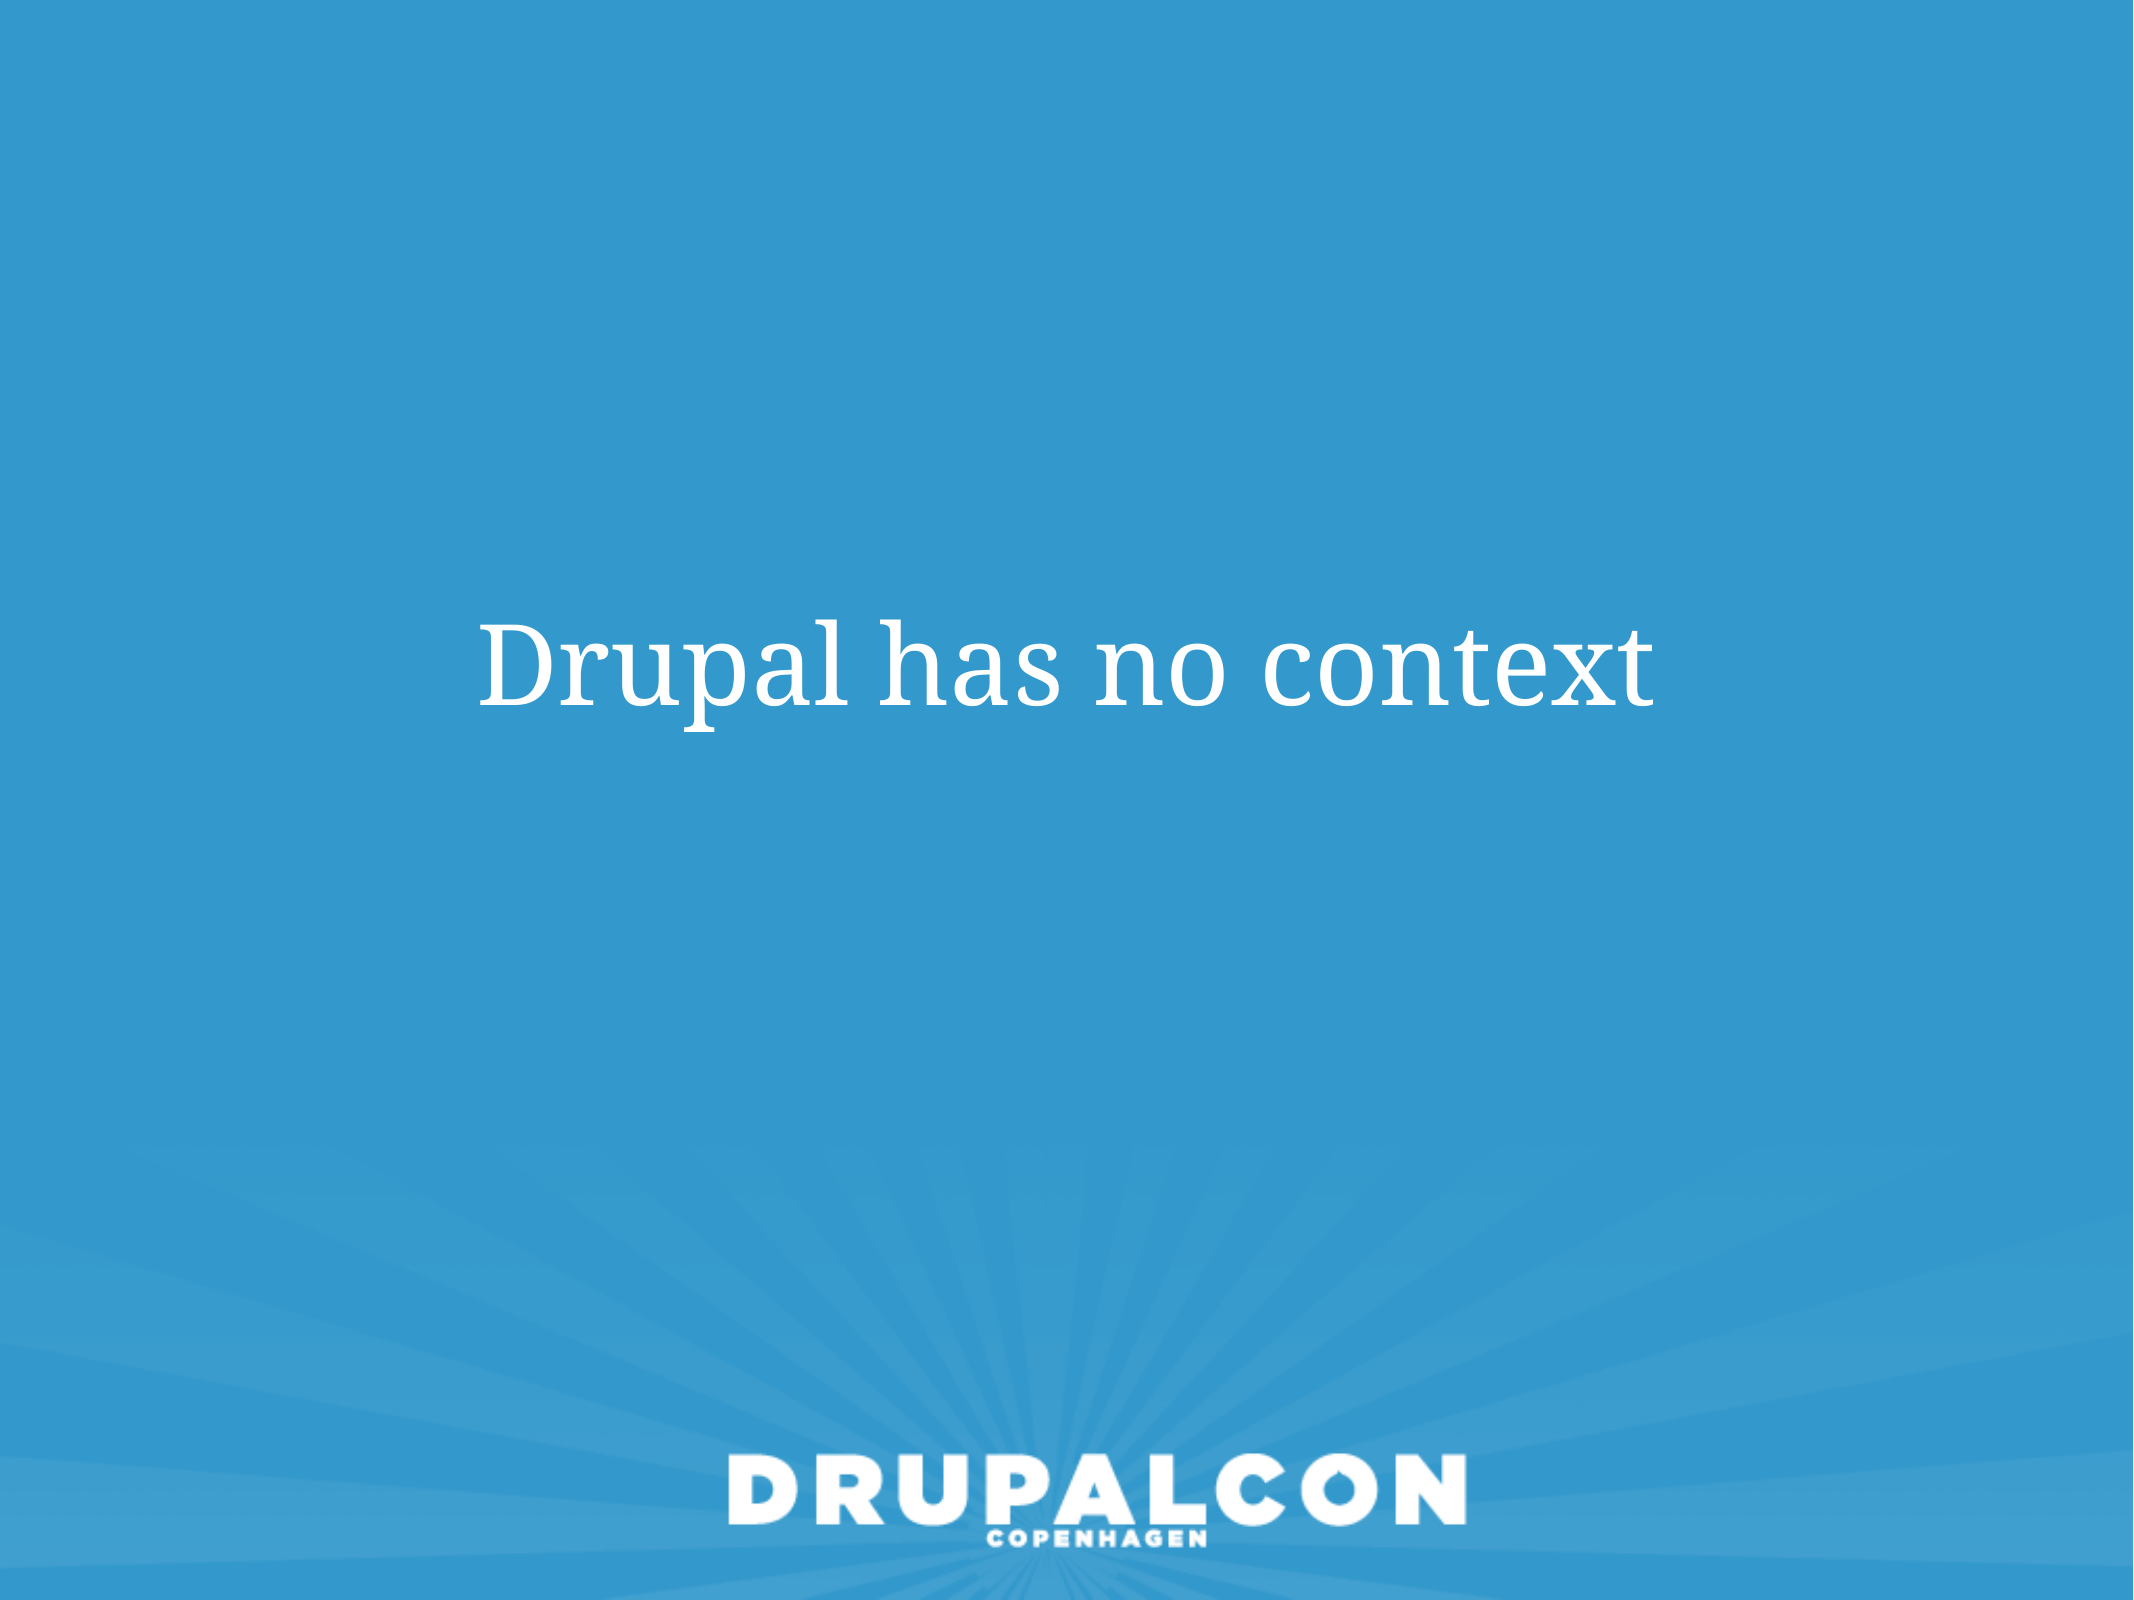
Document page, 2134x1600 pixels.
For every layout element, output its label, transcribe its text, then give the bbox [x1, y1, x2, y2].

picture [0, 0, 2134, 1600]
subtitle Drupal has no context [208, 30, 1925, 1291]
